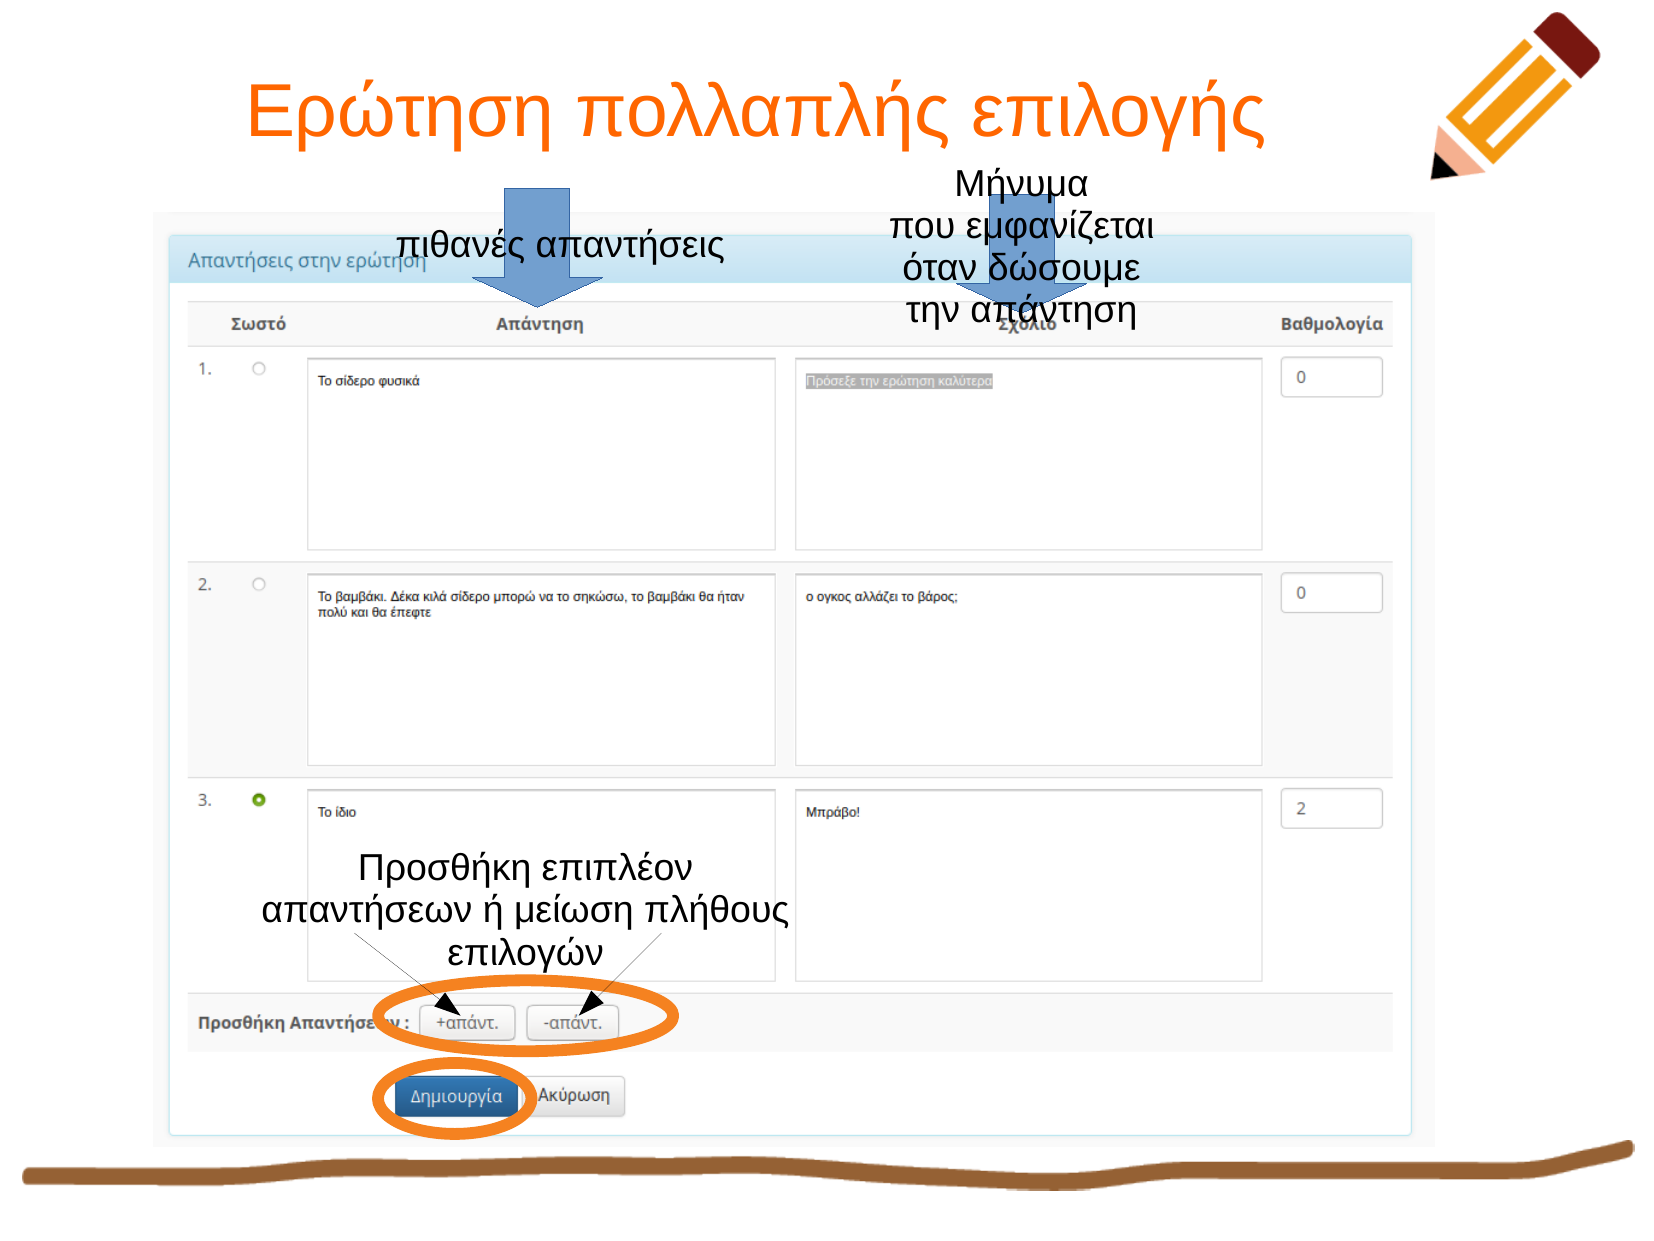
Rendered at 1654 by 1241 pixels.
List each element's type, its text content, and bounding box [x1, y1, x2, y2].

text_box ﾠπιθανές απαντήσεις [472, 188, 603, 308]
picture [1430, 12, 1601, 181]
picture [1022, 309, 1032, 320]
title Ερώτηση πολλαπλής επιλογής [82, 49, 1430, 172]
text_box Προσθήκη επιπλέον απαντήσεων ή μείωση πλήθους επιλογών [236, 839, 815, 1016]
picture [22, 212, 1635, 1191]
text_box Μήνυμα που εμφανίζεται όταν δώσουμε την απάντηση [956, 194, 1087, 312]
picture [495, 239, 504, 255]
